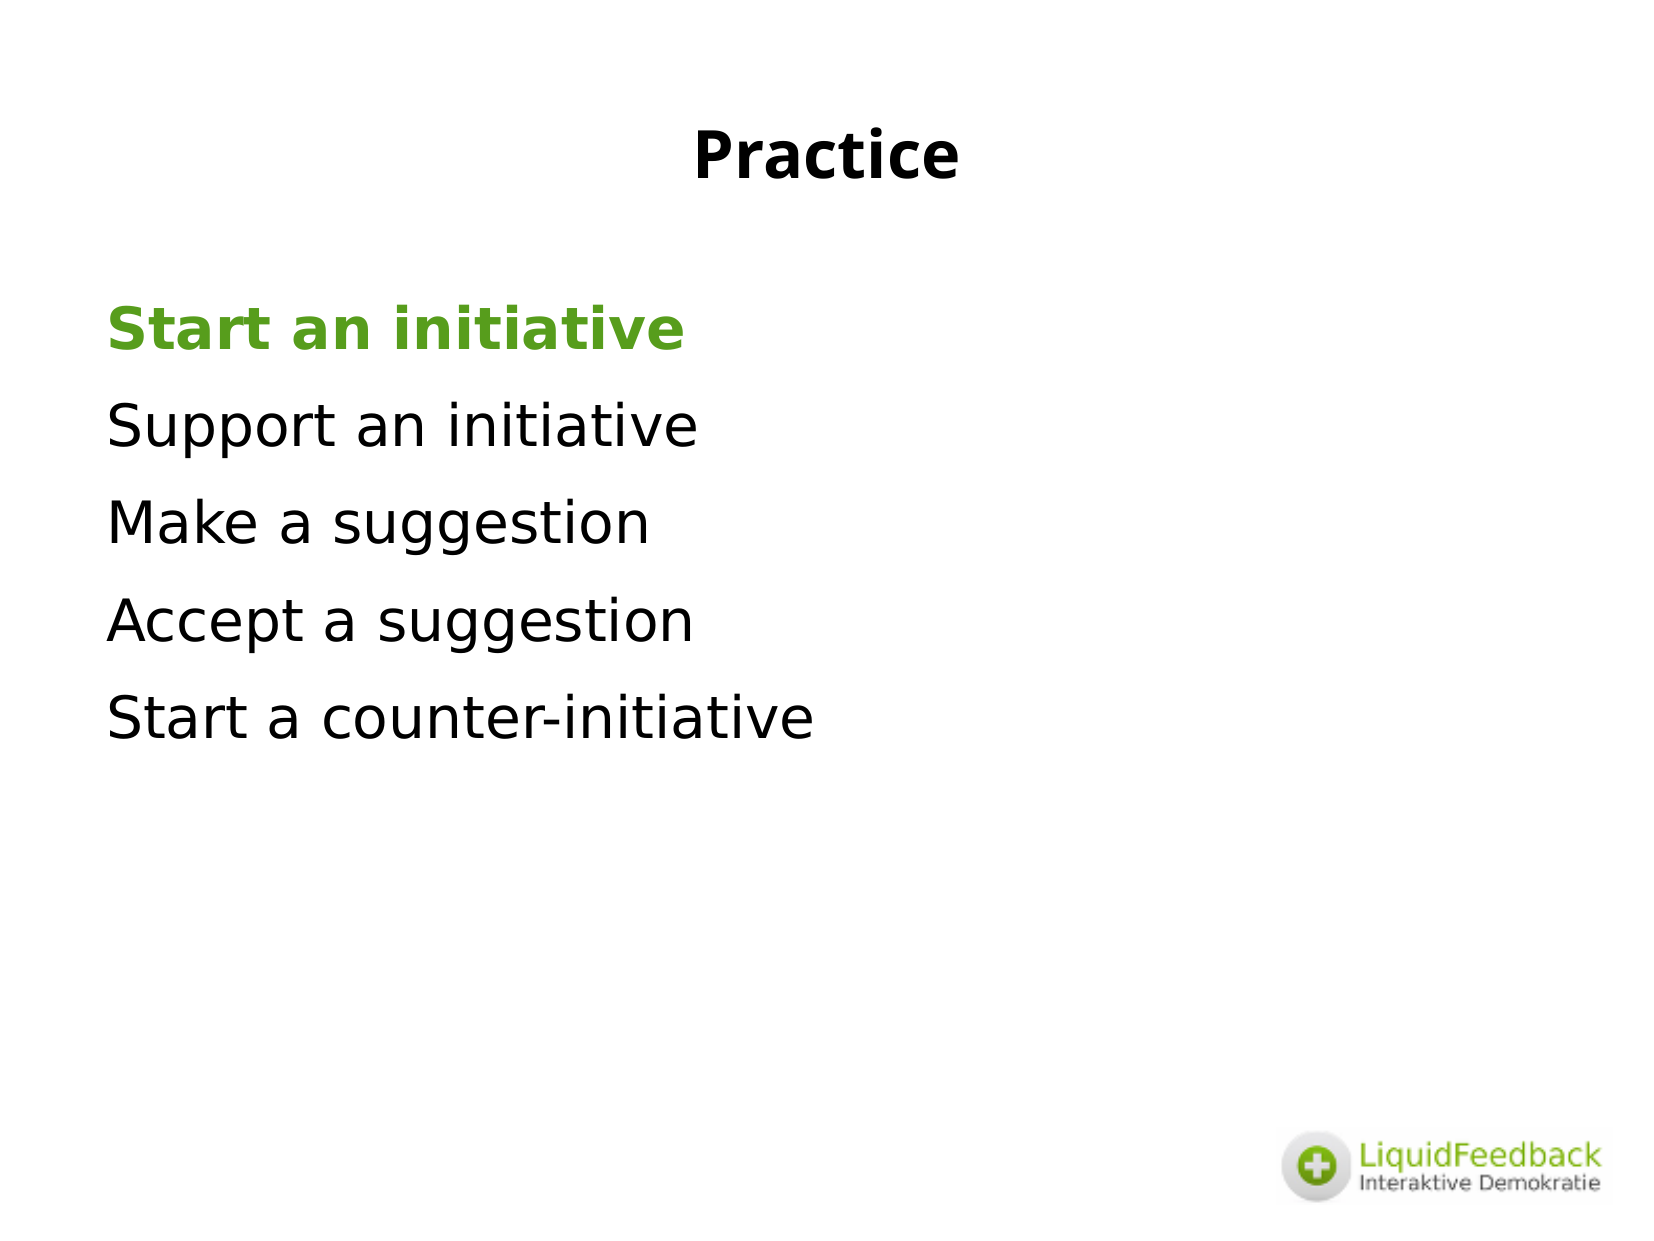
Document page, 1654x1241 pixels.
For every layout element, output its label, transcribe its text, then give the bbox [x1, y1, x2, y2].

title Practice [82, 49, 1571, 257]
picture [1276, 1127, 1613, 1205]
list Start an initiative Support an initiative Make a suggestion Accept a suggestion Start a counter-initiative [88, 295, 1577, 1114]
